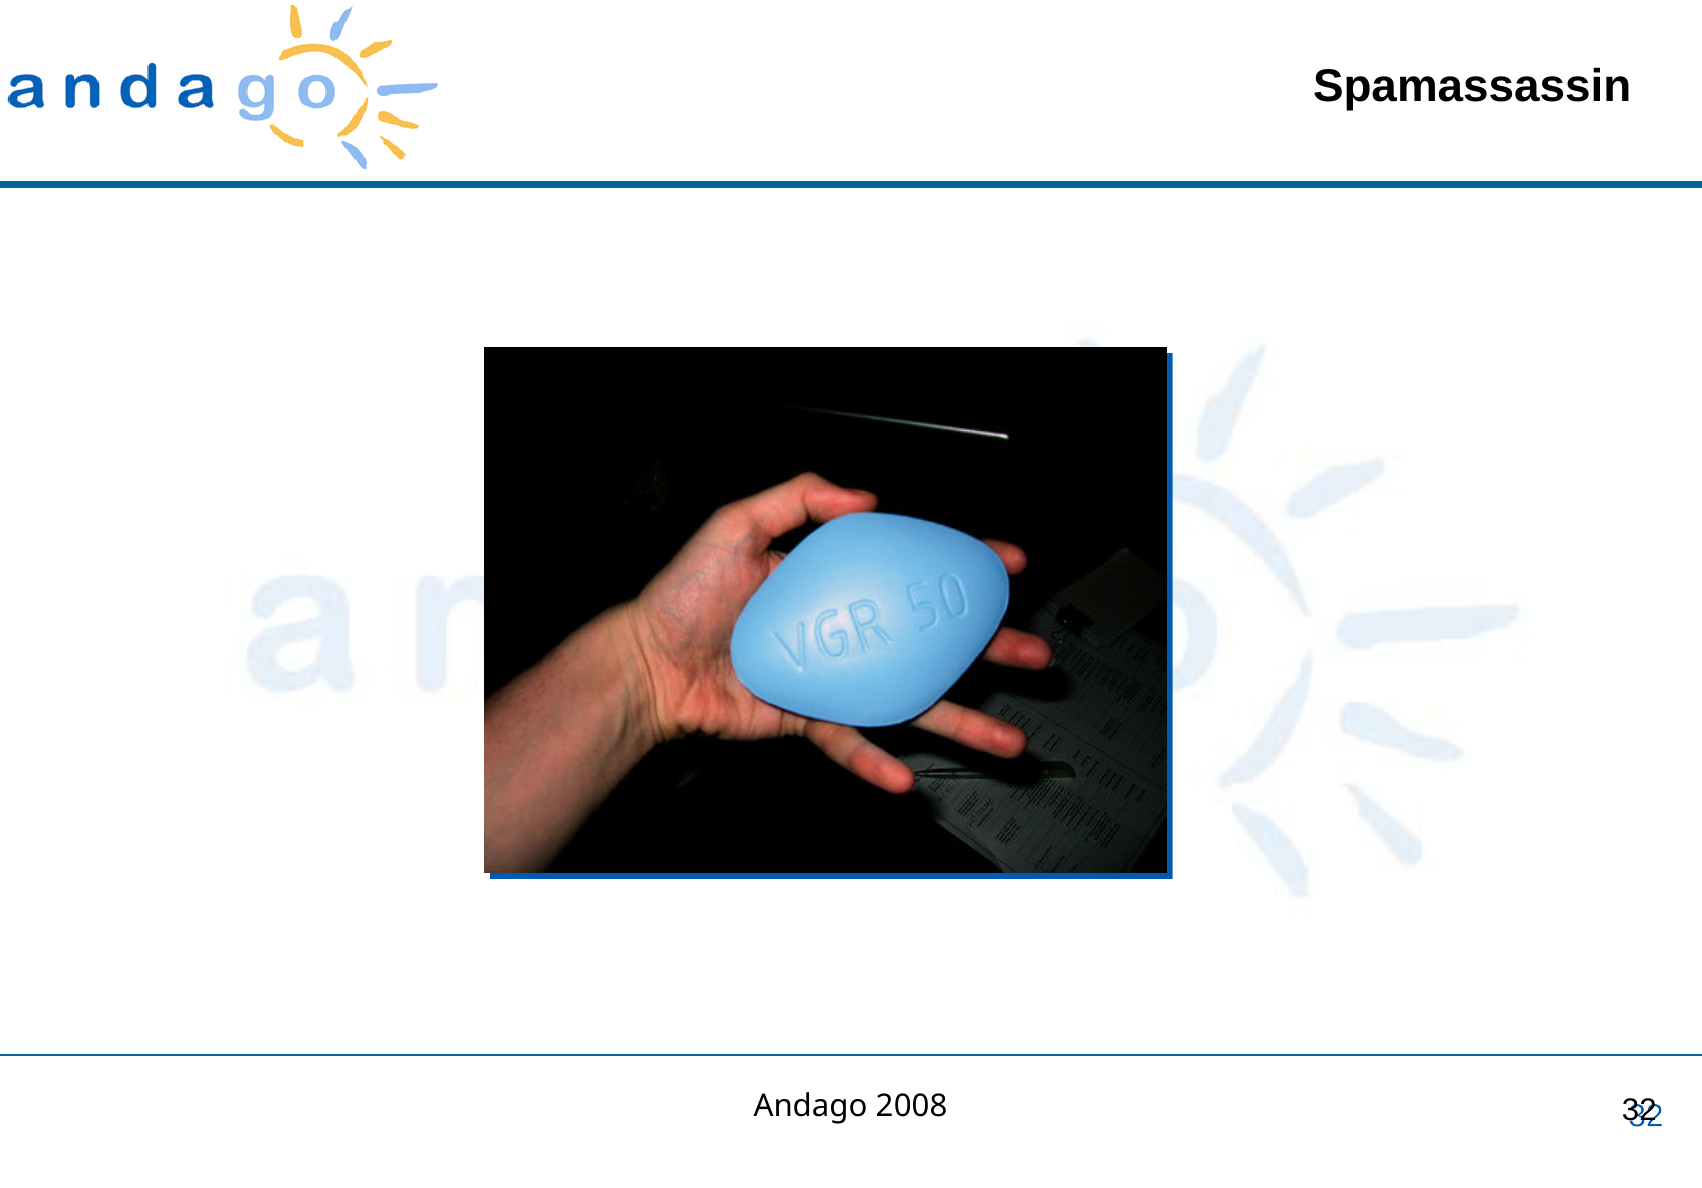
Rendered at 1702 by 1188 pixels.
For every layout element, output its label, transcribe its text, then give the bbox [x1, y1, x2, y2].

picture [0, 0, 255, 175]
title Spamassassin [255, 0, 1702, 188]
picture [224, 324, 1538, 919]
